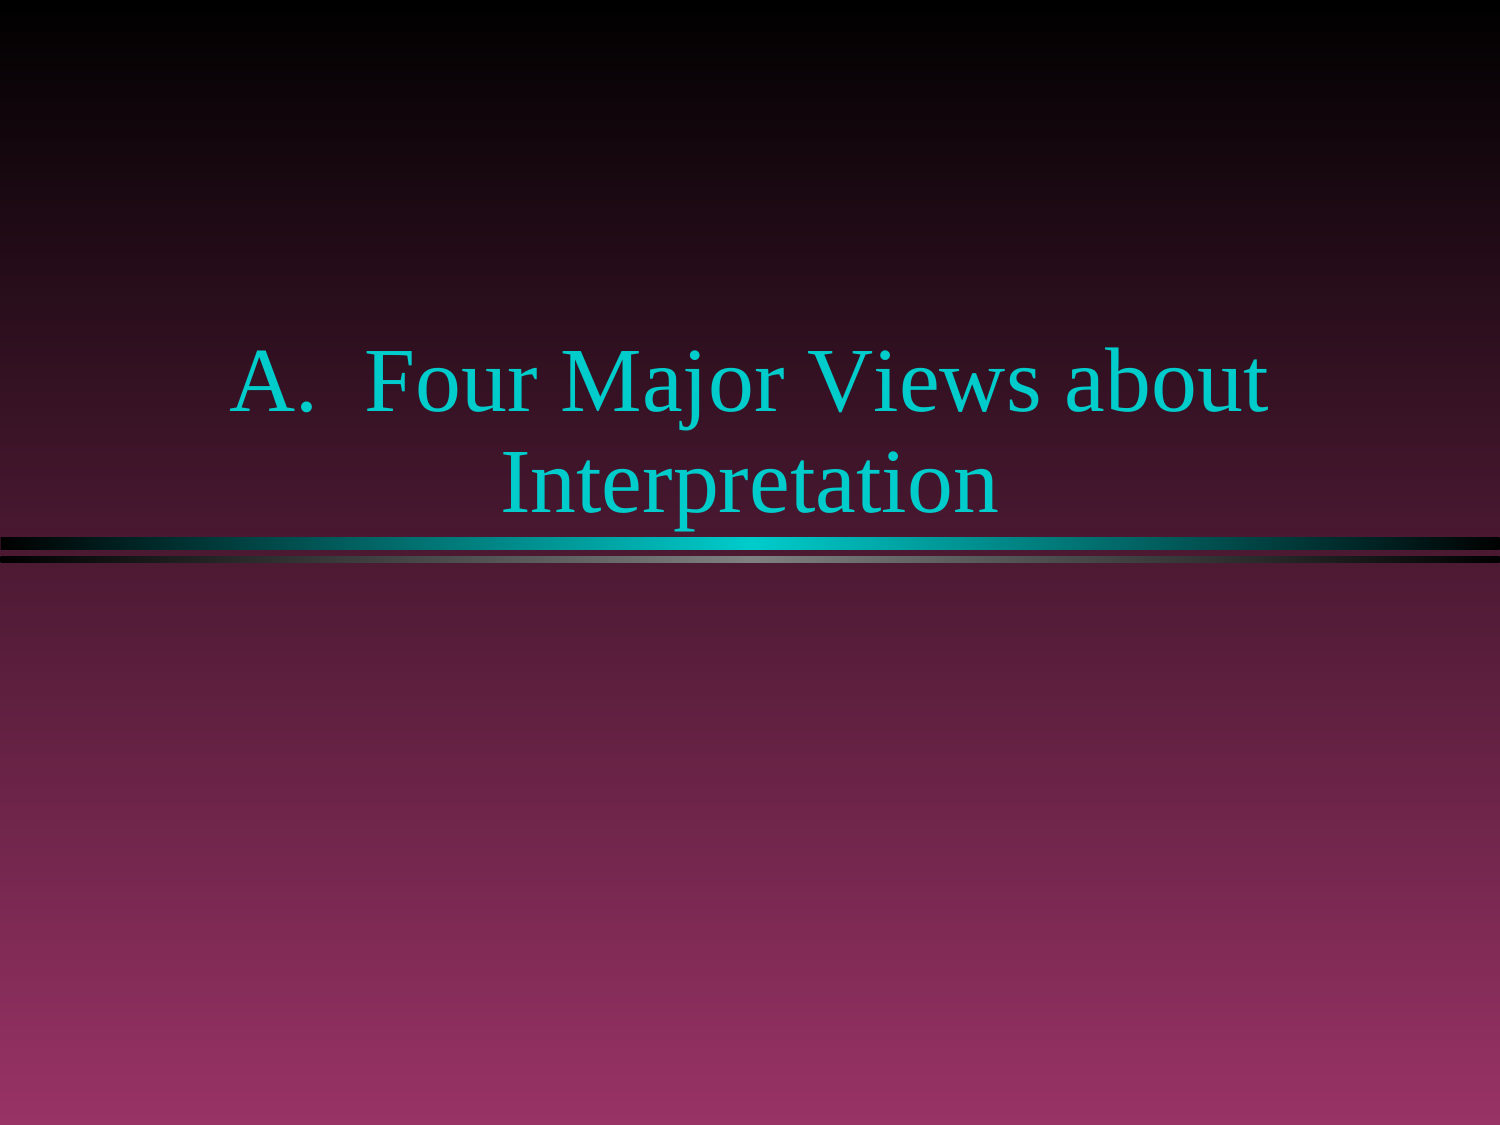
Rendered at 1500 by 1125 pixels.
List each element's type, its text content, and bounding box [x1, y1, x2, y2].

title A. Four Major Views about Interpretation [118, 321, 1382, 541]
